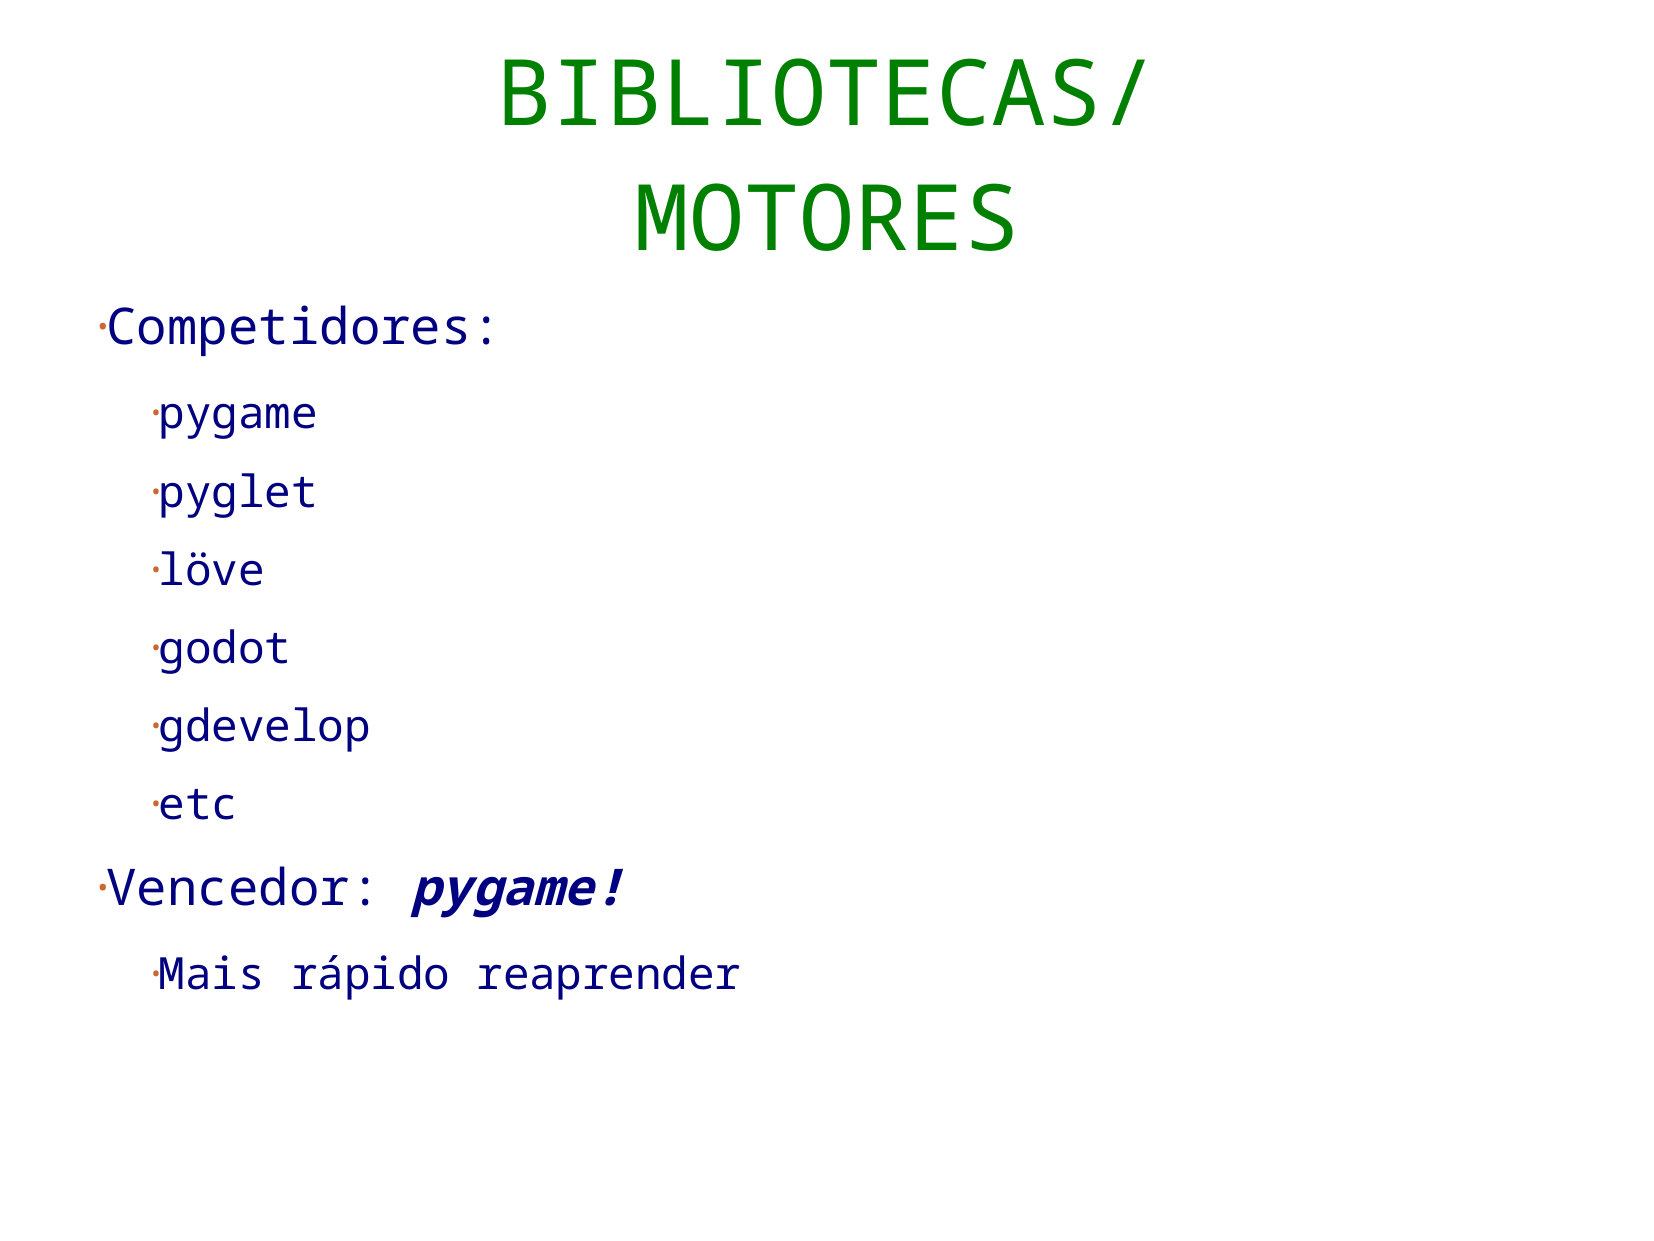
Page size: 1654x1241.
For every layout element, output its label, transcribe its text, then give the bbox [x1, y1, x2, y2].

list Competidores: pygame pyglet löve godot gdevelop etc Vencedor: pygame! Mais rápido reaprender [82, 290, 1571, 1010]
title BIBLIOTECAS/ MOTORES [82, 49, 1571, 257]
